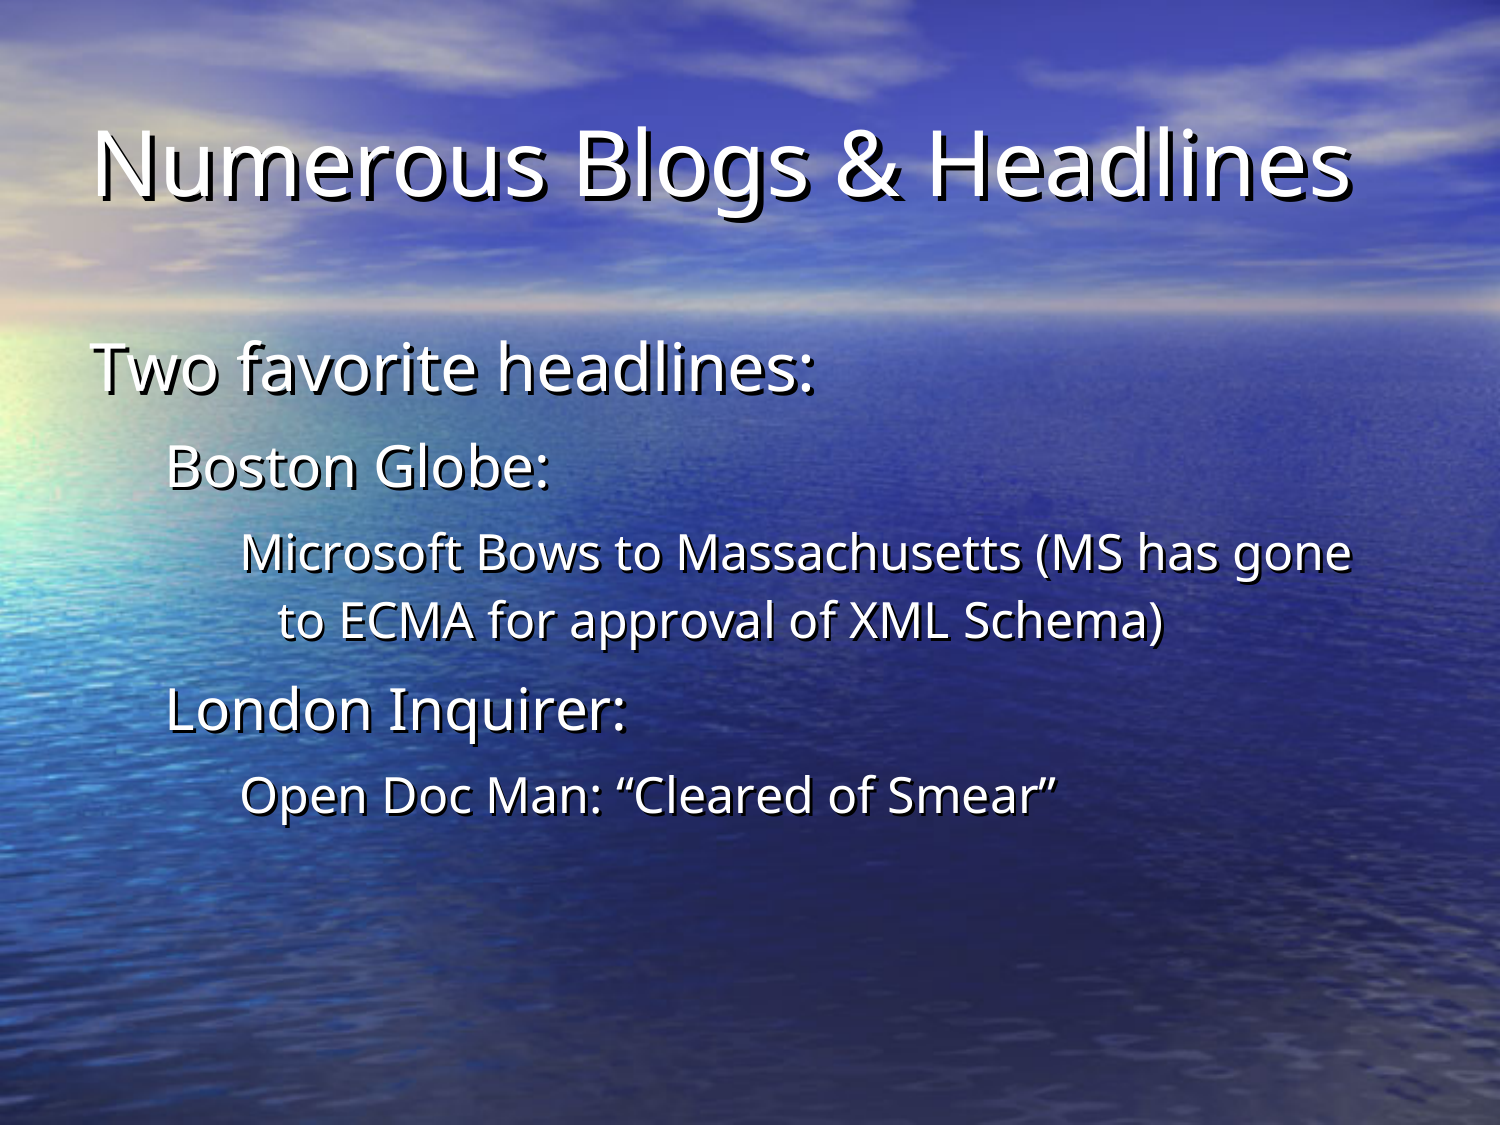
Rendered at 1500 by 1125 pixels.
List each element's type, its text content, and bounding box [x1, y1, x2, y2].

title Numerous Blogs & Headlines [75, 47, 1426, 276]
picture [0, 0, 1500, 1125]
list Two favorite headlines: Boston Globe: Microsoft Bows to Massachusetts (MS has gone to ECMA for approval of XML Schema) London Inquirer: Open Doc Man: “Cleared of Smear” [75, 312, 1426, 988]
